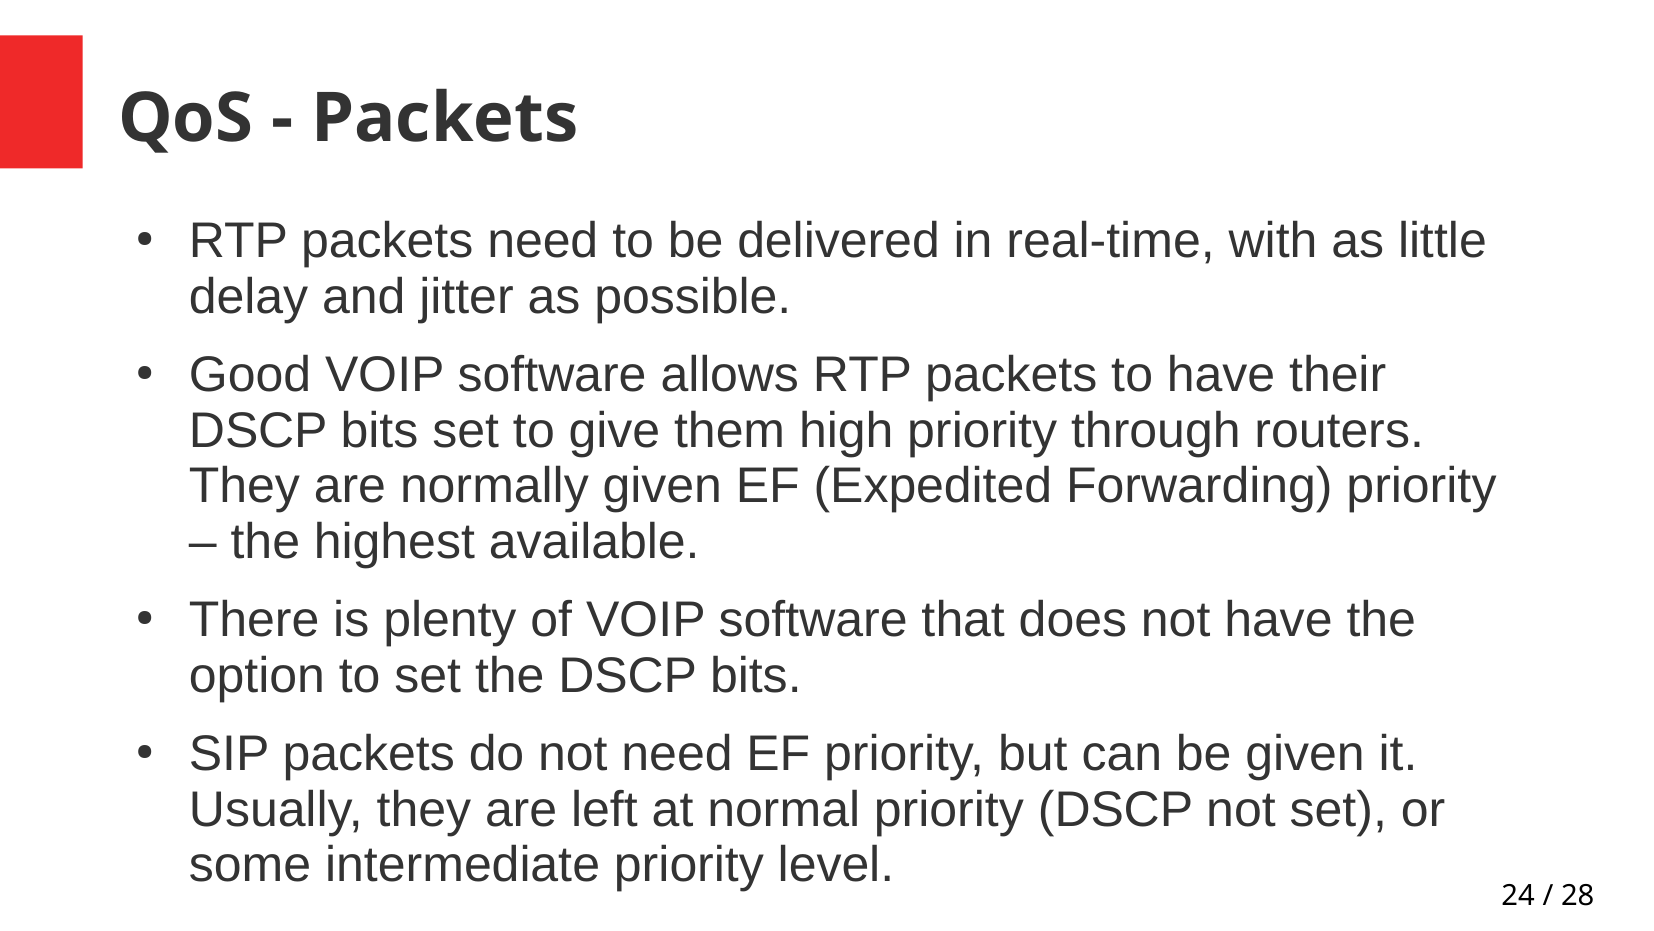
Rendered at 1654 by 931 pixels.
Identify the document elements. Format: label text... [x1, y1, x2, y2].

list RTP packets need to be delivered in real-time, with as little delay and jitter as possible. Good VOIP software allows RTP packets to have their DSCP bits set to give them high priority through routers. They are normally given EF (Expedited Forwarding) priority – the highest available. There is plenty of VOIP software that does not have the option to set the DSCP bits. SIP packets do not need EF priority, but can be given it. Usually, they are left at normal priority (DSCP not set), or some intermediate priority level. [118, 212, 1536, 806]
title QoS - Packets [118, 37, 1571, 193]
